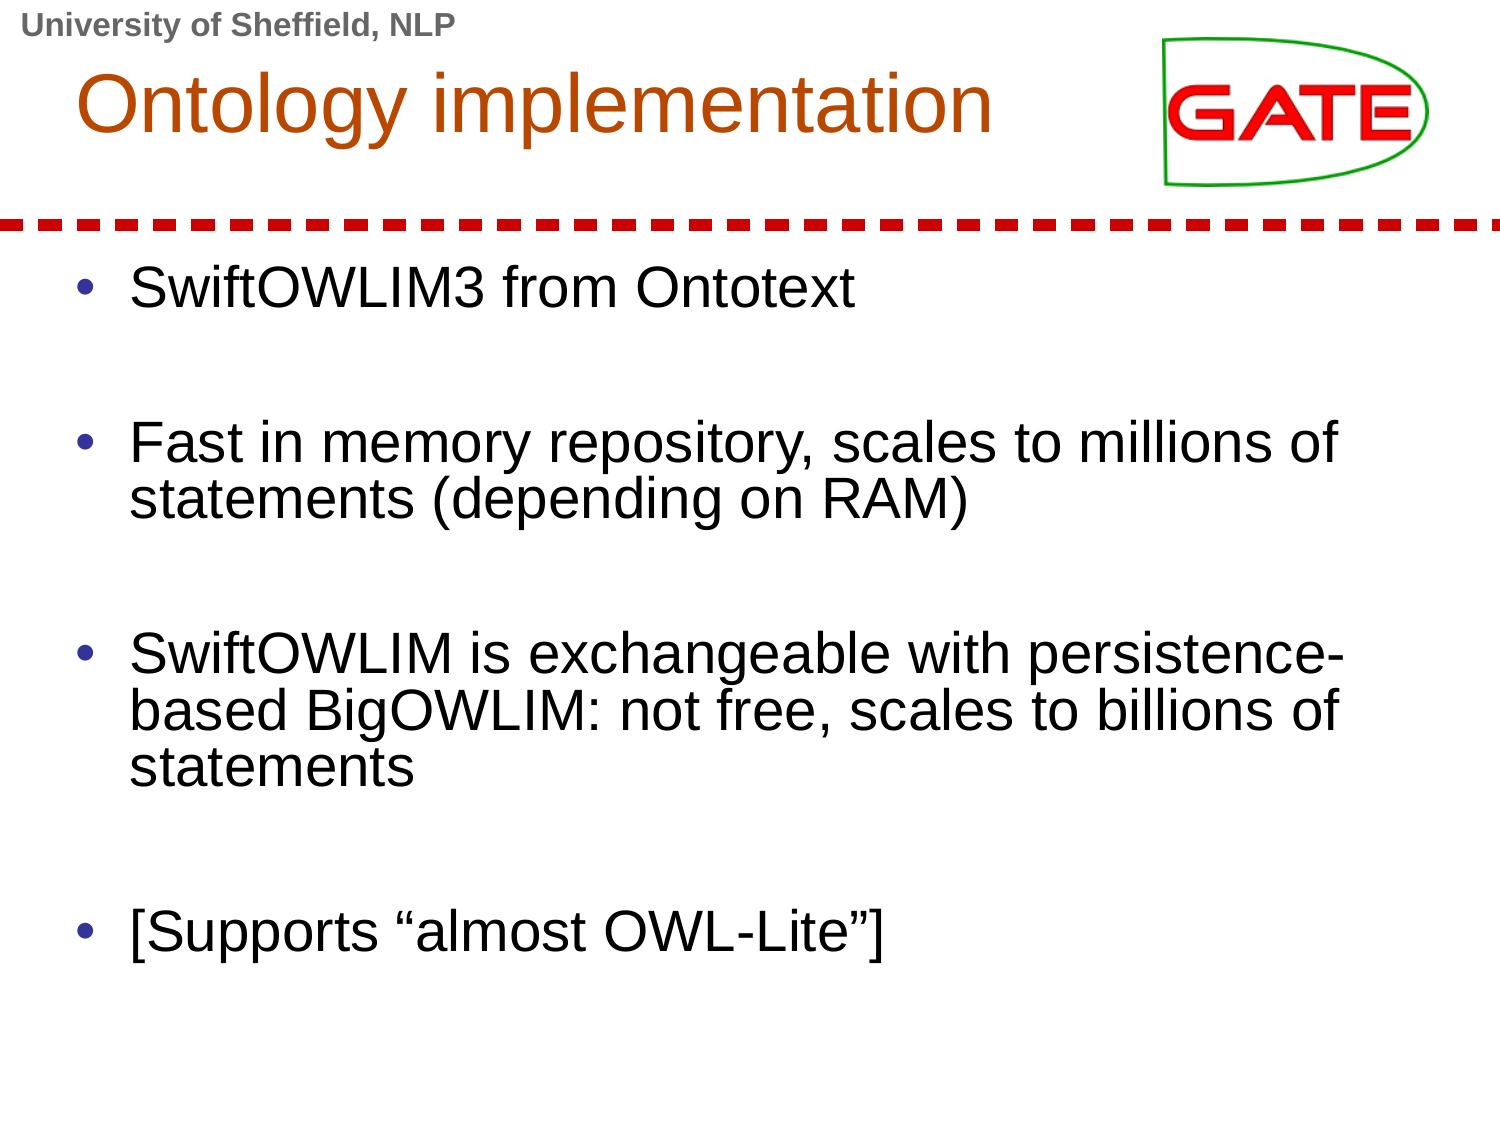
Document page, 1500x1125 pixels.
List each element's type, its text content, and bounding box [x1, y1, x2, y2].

title Ontology implementation [75, 14, 1425, 202]
picture [1425, 37, 1429, 187]
list SwiftOWLIM3 from Ontotext Fast in memory repository, scales to millions of statements (depending on RAM) SwiftOWLIM is exchangeable with persistence-based BigOWLIM: not free, scales to billions of statements [Supports “almost OWL-Lite”] [75, 262, 1425, 1078]
